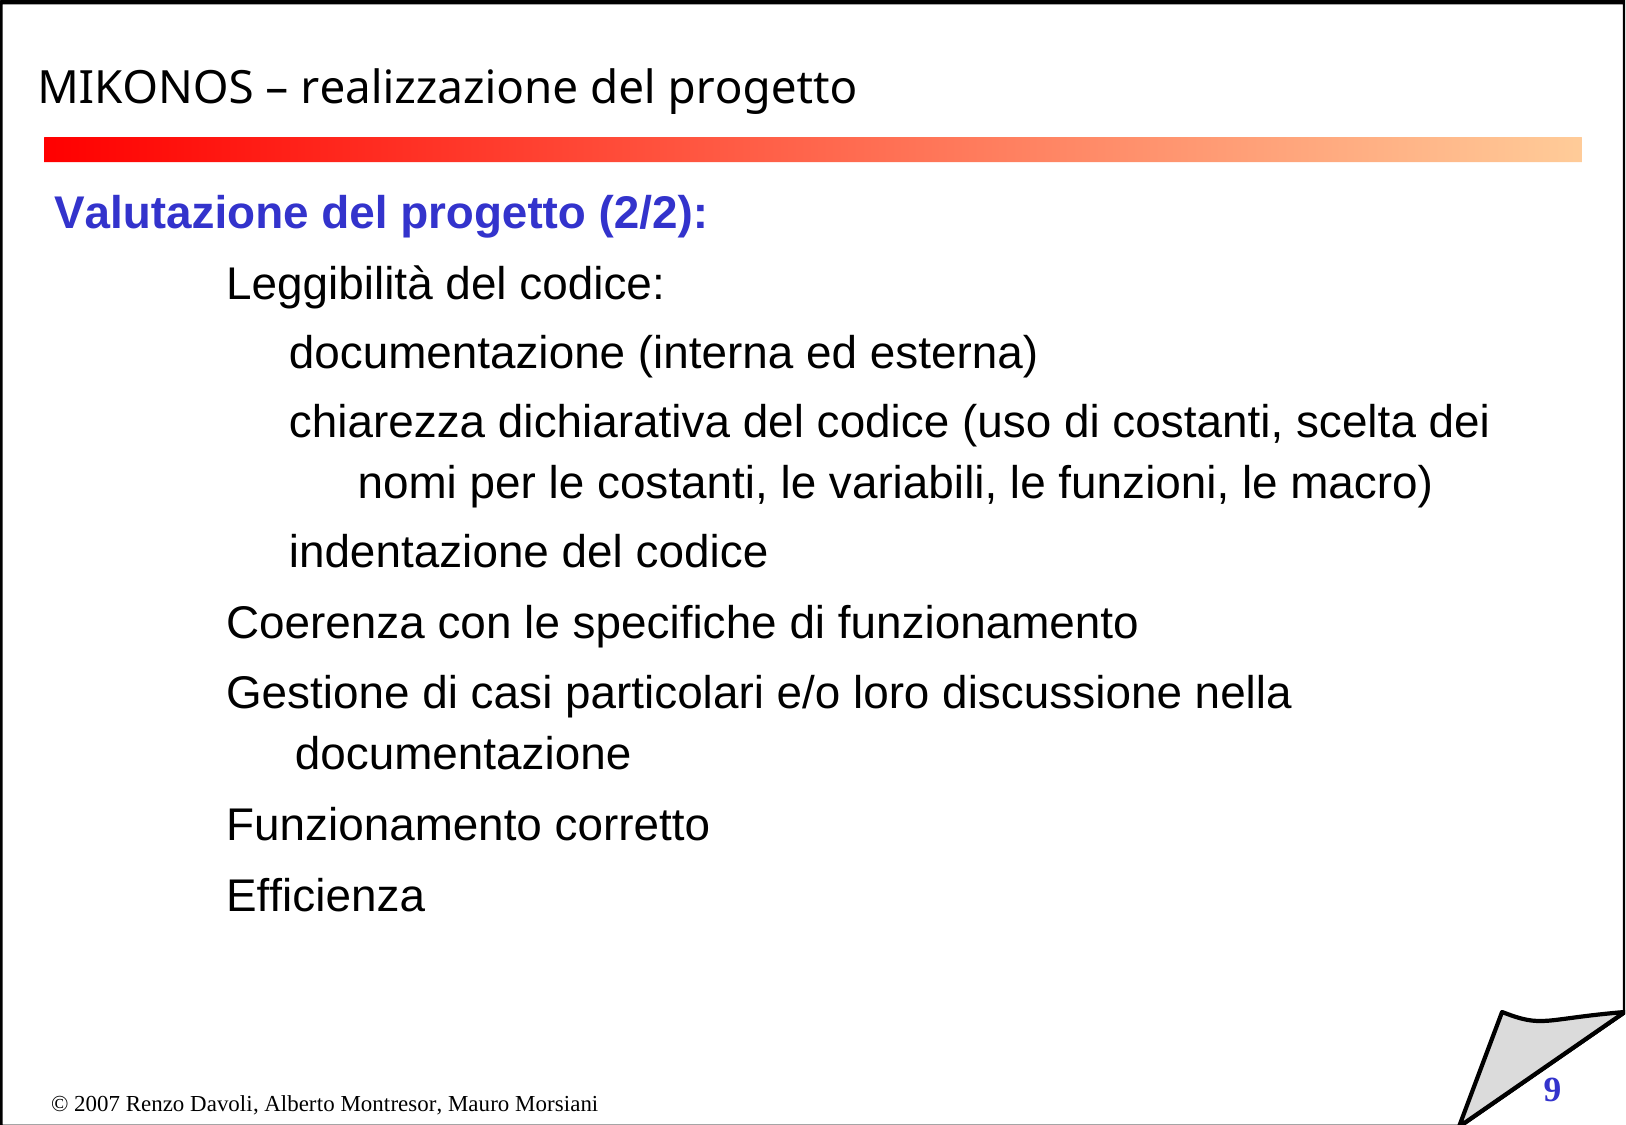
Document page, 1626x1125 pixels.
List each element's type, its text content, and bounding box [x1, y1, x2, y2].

title MIKONOS – realizzazione del progetto [37, 44, 1588, 131]
list Valutazione del progetto (2/2): Leggibilità del codice: documentazione (interna ed esterna) chiarezza dichiarativa del codice (uso di costanti, scelta dei nomi per le costanti, le variabili, le funzioni, le macro) indentazione del codice Coerenza con le specifiche di funzionamento Gestione di casi particolari e/o loro discussione nella documentazione Funzionamento corretto Efficienza [54, 187, 1571, 1095]
